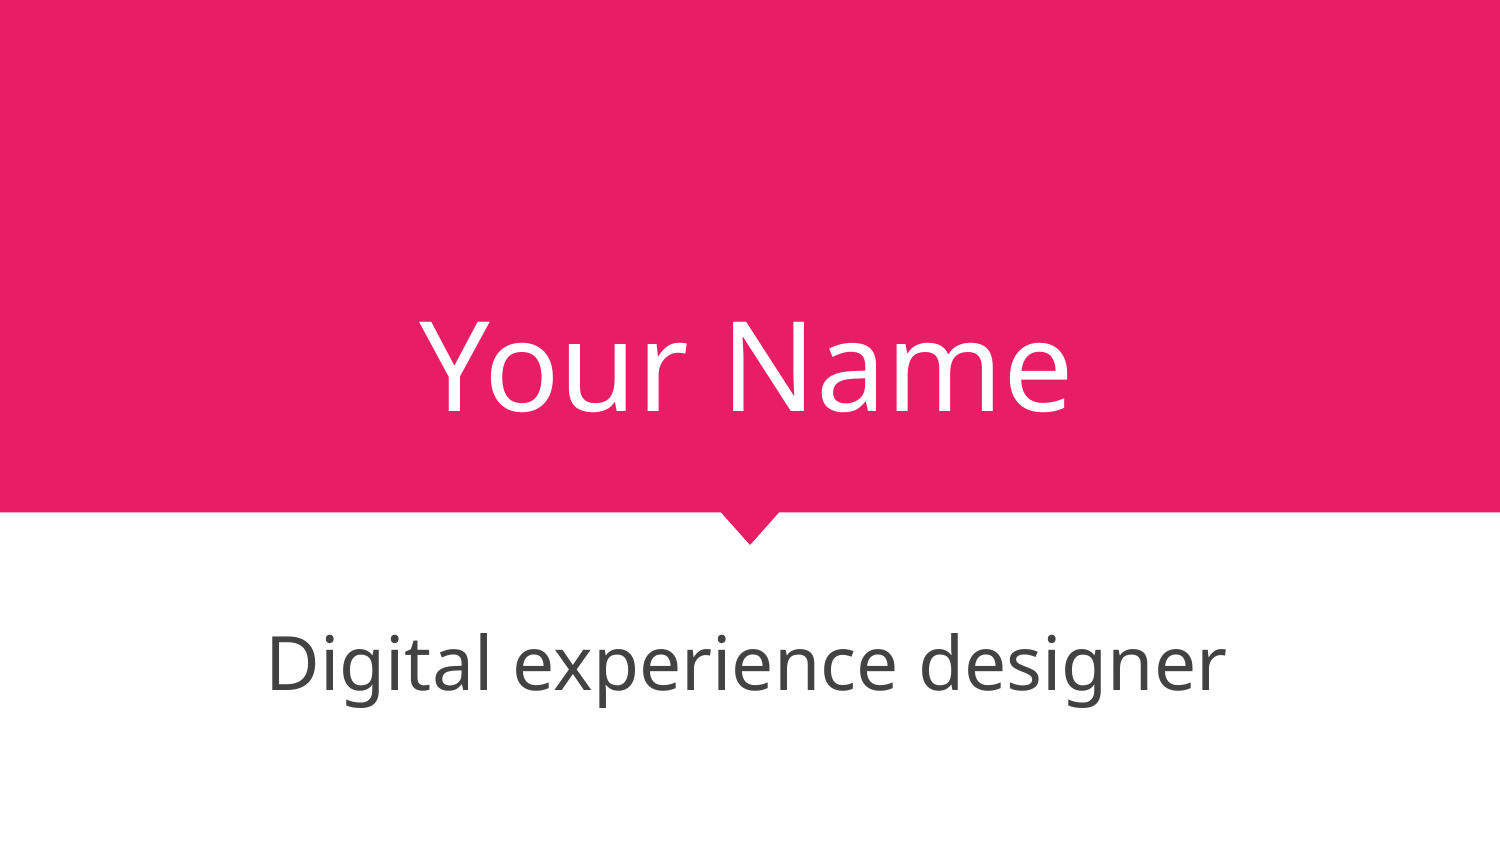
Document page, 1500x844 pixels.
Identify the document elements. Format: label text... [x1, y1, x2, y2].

title Your Name [67, 105, 1427, 452]
subtitle Digital experience designer [67, 557, 1427, 765]
